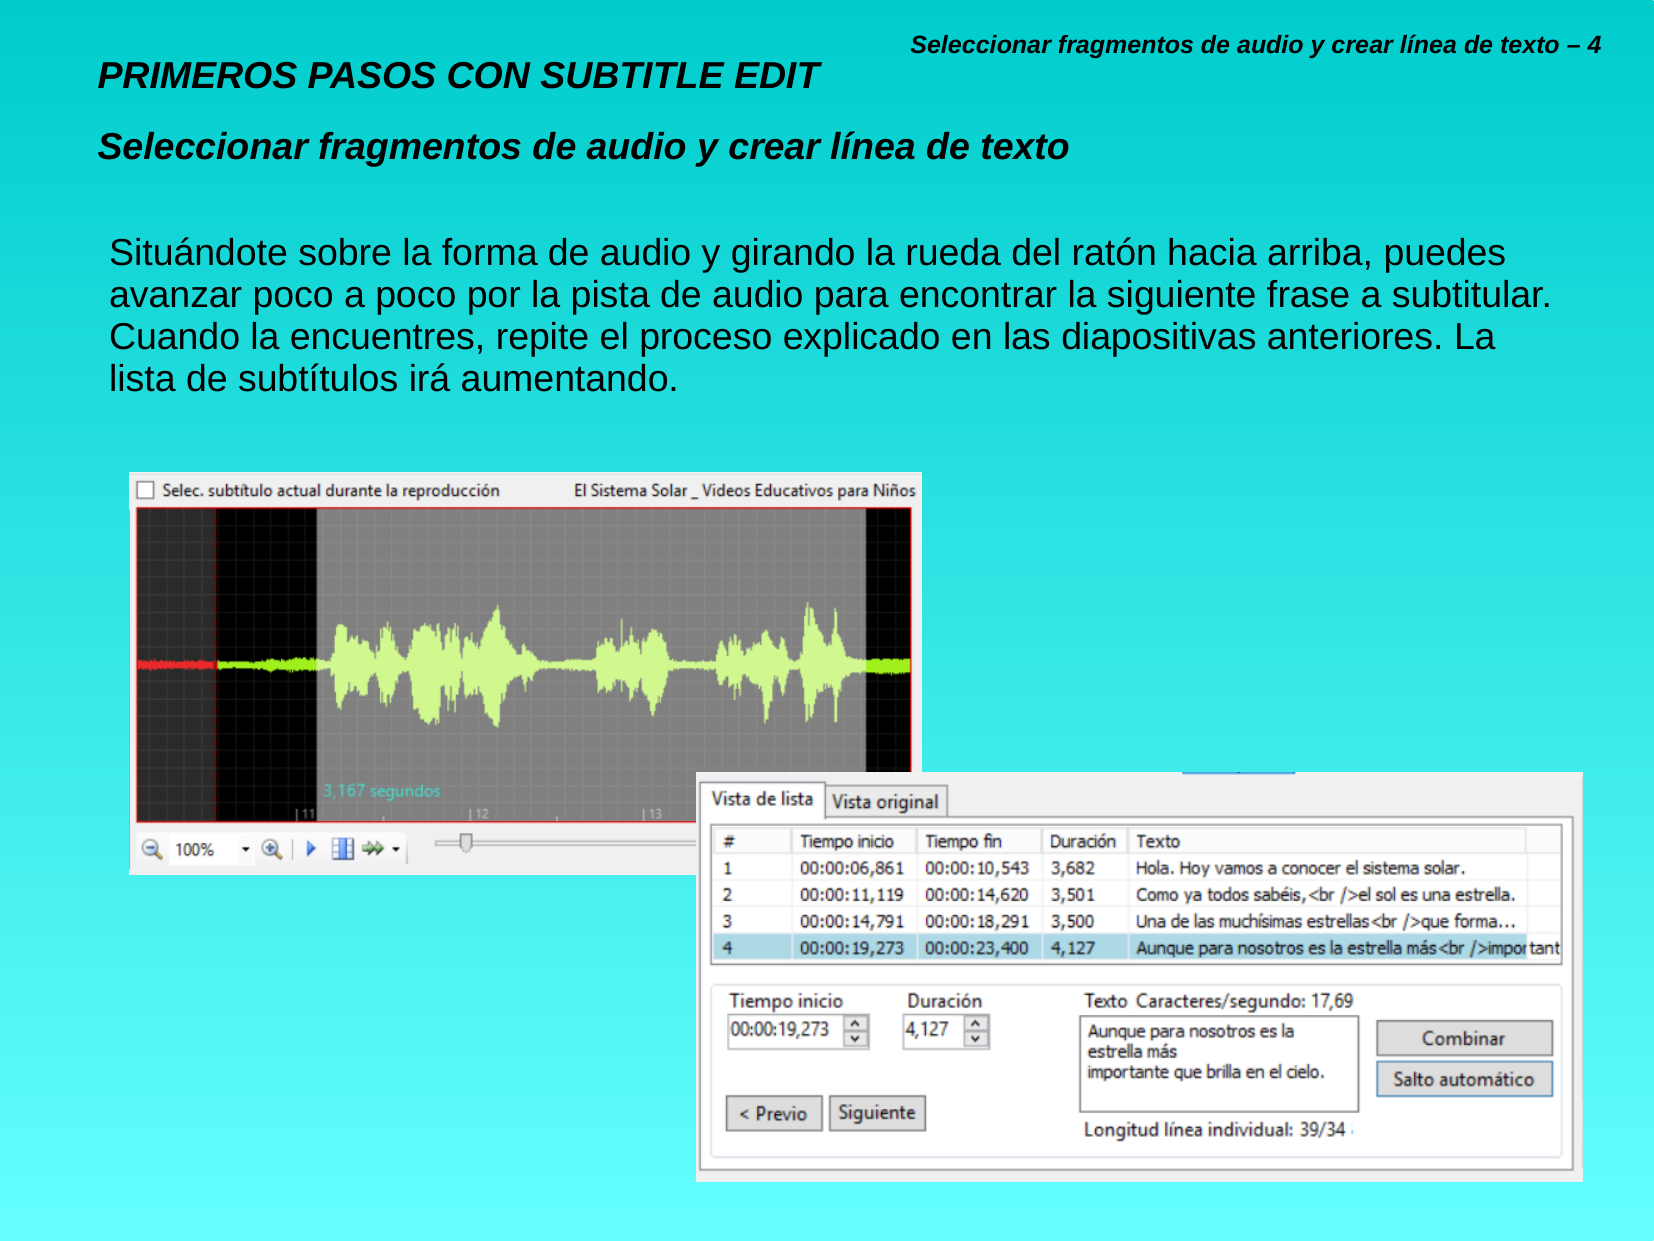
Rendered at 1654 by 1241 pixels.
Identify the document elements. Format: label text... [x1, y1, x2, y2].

text_box Situándote sobre la forma de audio y girando la rueda del ratón hacia arriba, puedes avanzar poco a poco por la pista de audio para encontrar la siguiente frase a subtitular. Cuando la encuentres, repite el proceso explicado en las diapositivas anteriores. La lista de subtítulos irá aumentando. [94, 224, 1571, 447]
text_box Seleccionar fragmentos de audio y crear línea de texto – 4 [874, 23, 1619, 94]
text_box PRIMEROS PASOS CON SUBTITLE EDIT [82, 47, 922, 118]
text_box Seleccionar fragmentos de audio y crear línea de texto [82, 118, 1146, 178]
picture [129, 472, 1583, 1182]
